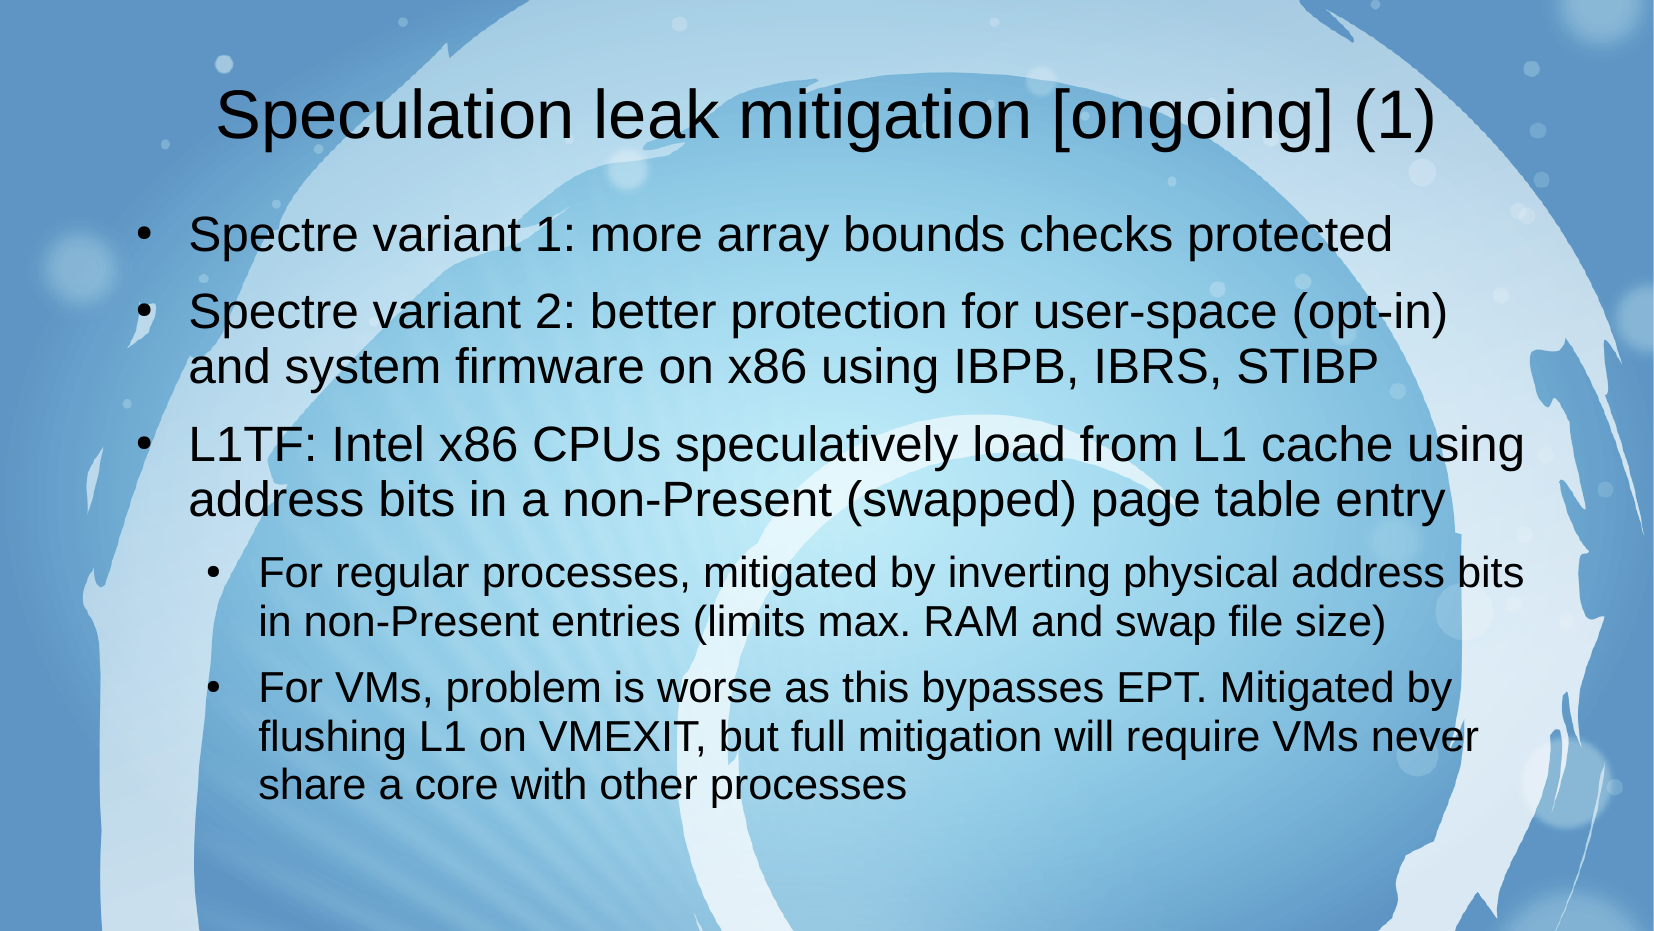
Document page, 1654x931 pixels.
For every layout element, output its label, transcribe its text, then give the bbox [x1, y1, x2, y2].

picture [0, 0, 1654, 931]
list Spectre variant 1: more array bounds checks protected Spectre variant 2: better protection for user-space (opt-in) and system firmware on x86 using IBPB, IBRS, STIBP L1TF: Intel x86 CPUs speculatively load from L1 cache using address bits in a non-Present (swapped) page table entry For regular processes, mitigated by inverting physical address bits in non-Present entries (limits max. RAM and swap file size) For VMs, problem is worse as this bypasses EPT. Mitigated by flushing L1 on VMEXIT, but full mitigation will require VMs never share a core with other processes [118, 206, 1536, 857]
title Speculation leak mitigation [ongoing] (1) [118, 37, 1536, 193]
